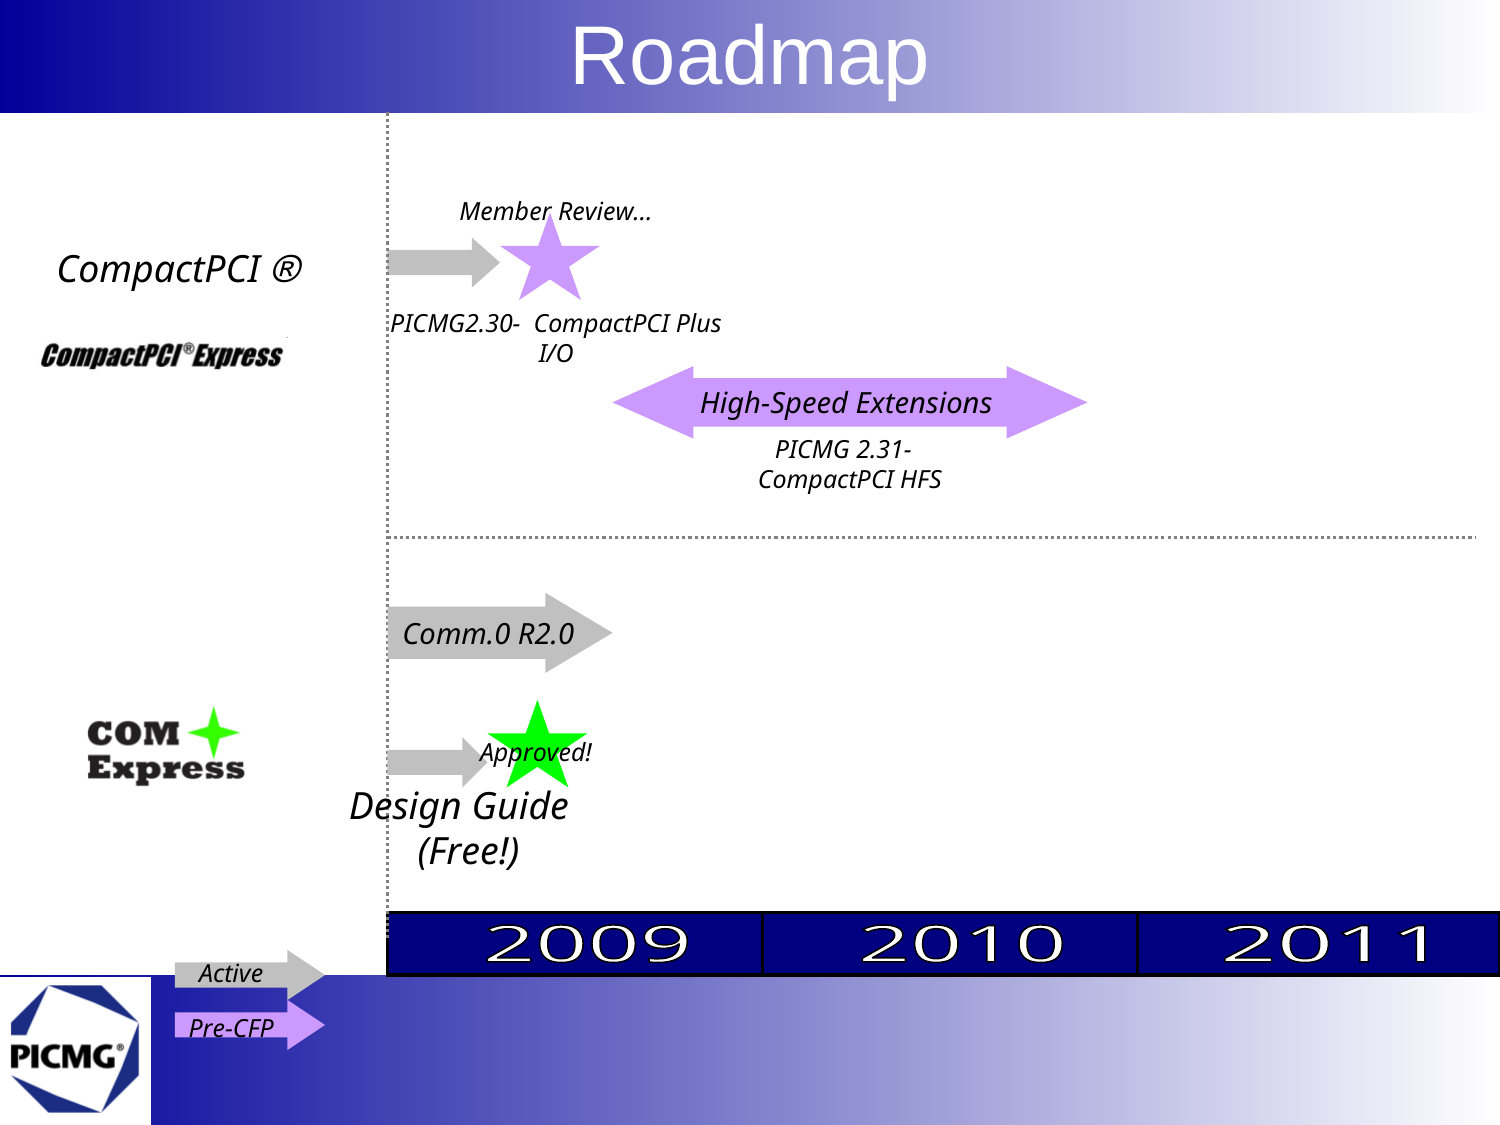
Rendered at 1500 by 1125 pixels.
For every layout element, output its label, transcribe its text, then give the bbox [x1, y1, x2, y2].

text_box [287, 996, 294, 1004]
text_box 2011 [1398, 925, 1425, 962]
text_box [387, 237, 501, 288]
text_box 2010 [914, 924, 958, 963]
picture [75, 699, 258, 791]
text_box CompactPCI  [41, 237, 334, 298]
text_box 2011 [1281, 924, 1329, 963]
title Roadmap [75, 0, 1426, 114]
text_box [527, 699, 548, 728]
text_box PICMG2.30- CompactPCI Plus I/O [362, 299, 751, 376]
text_box Design Guide (Free!) [274, 774, 663, 881]
text_box PICMG 2.31- CompactPCI HFS [736, 425, 964, 502]
text_box 2009 [539, 924, 584, 963]
text_box [506, 775, 526, 788]
text_box 2010 [862, 924, 906, 962]
text_box Pre-CFP [37, 1004, 426, 1051]
text_box [387, 749, 458, 774]
text_box [499, 233, 600, 300]
text_box 2009 [591, 924, 636, 963]
text_box 2011 [1342, 925, 1369, 962]
text_box Member Review… [362, 187, 751, 233]
text_box 2009 [644, 925, 688, 963]
text_box 2009 [487, 924, 531, 962]
picture [0, 977, 151, 1125]
text_box [549, 775, 569, 788]
text_box 2010 [970, 925, 995, 962]
text_box High-Speed Extensions [612, 366, 1088, 439]
picture [37, 337, 288, 371]
text_box Active [37, 950, 426, 996]
text_box 2011 [1224, 924, 1272, 962]
text_box [387, 912, 1500, 976]
text_box 2010 [1019, 924, 1063, 963]
text_box Approved! [458, 728, 615, 775]
text_box Comm.0 R2.0 [387, 592, 613, 673]
